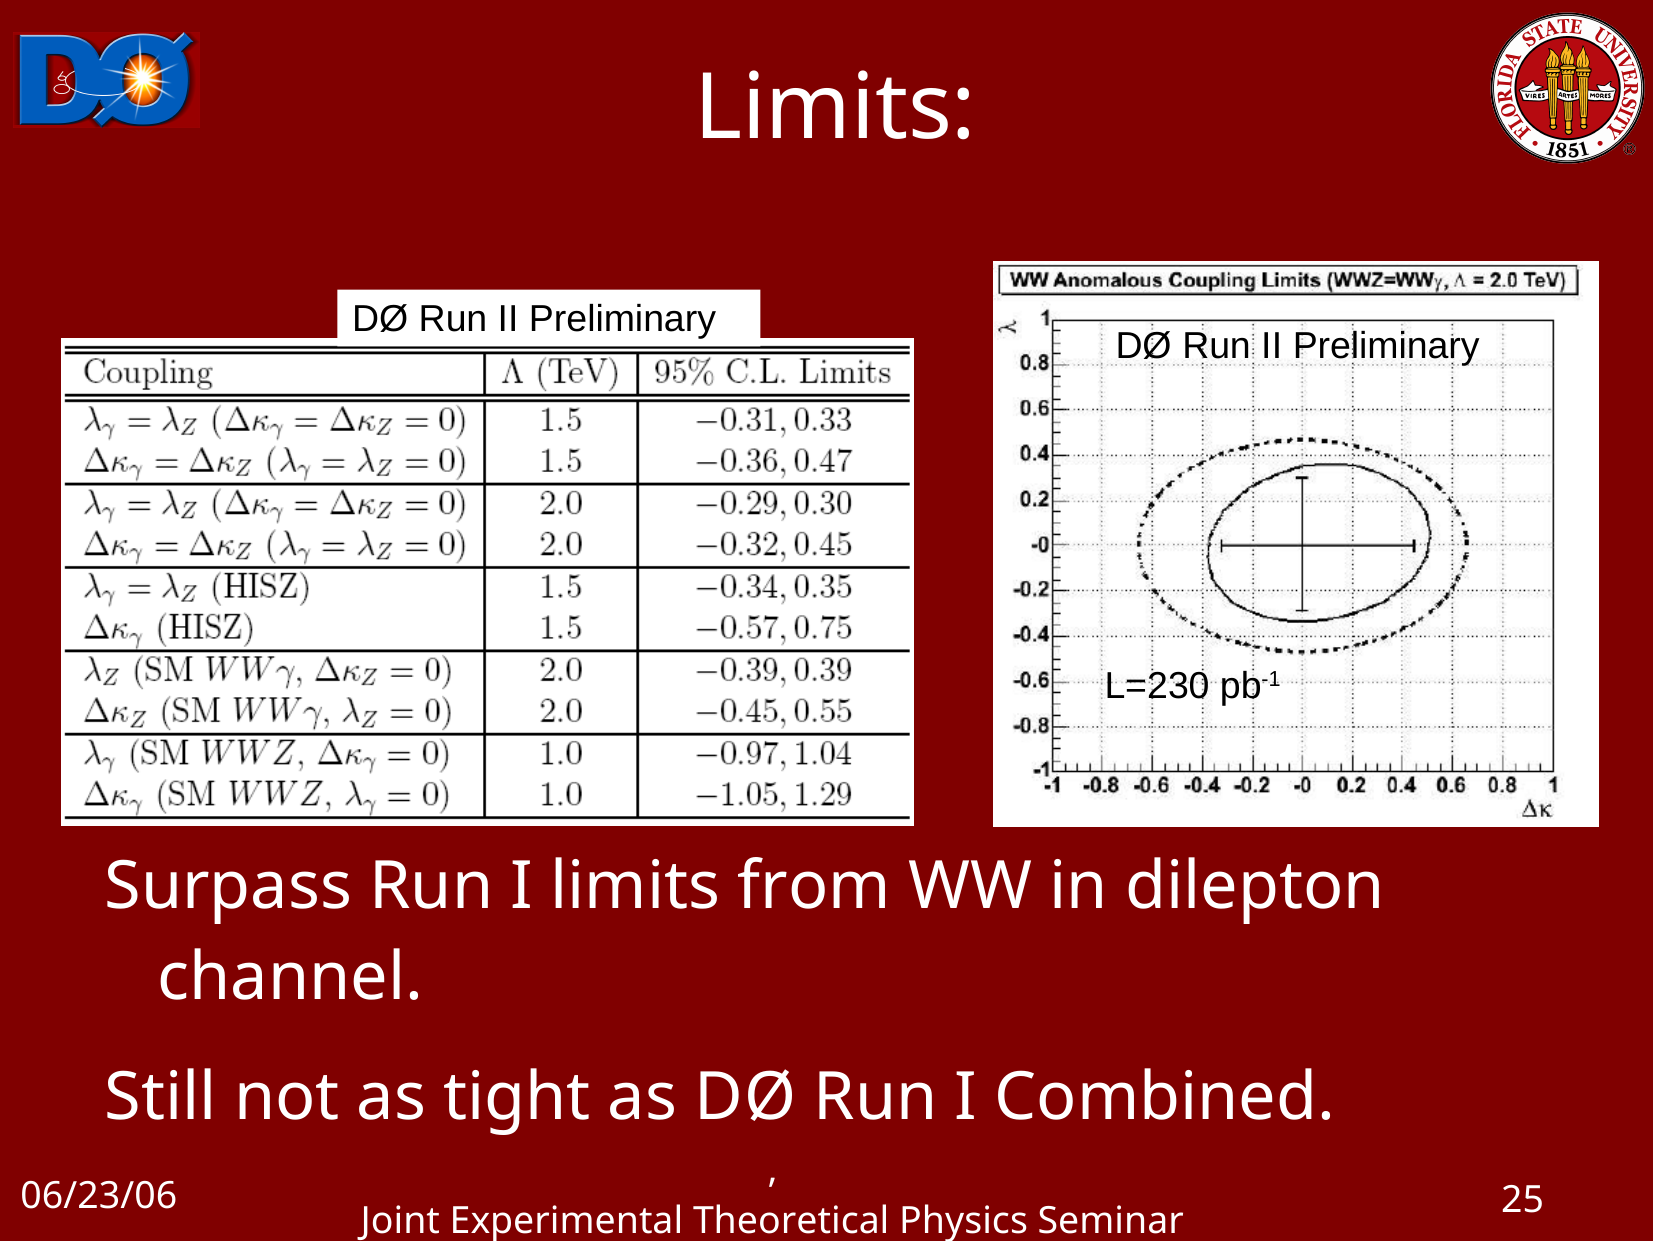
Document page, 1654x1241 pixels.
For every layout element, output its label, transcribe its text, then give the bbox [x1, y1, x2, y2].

picture [1489, 11, 1646, 165]
text_box DØ Run II Preliminary [337, 289, 761, 347]
title Limits: [196, 0, 1475, 208]
picture [993, 261, 1599, 827]
text_box DØ Run II Preliminary [1100, 317, 1575, 383]
picture [13, 32, 196, 128]
list Surpass Run I limits from WW in dilepton channel. Still not as tight as DØ Run I Combined. [86, 837, 1575, 1106]
picture [61, 338, 914, 826]
text_box L=230 pb-1 [1089, 657, 1315, 714]
